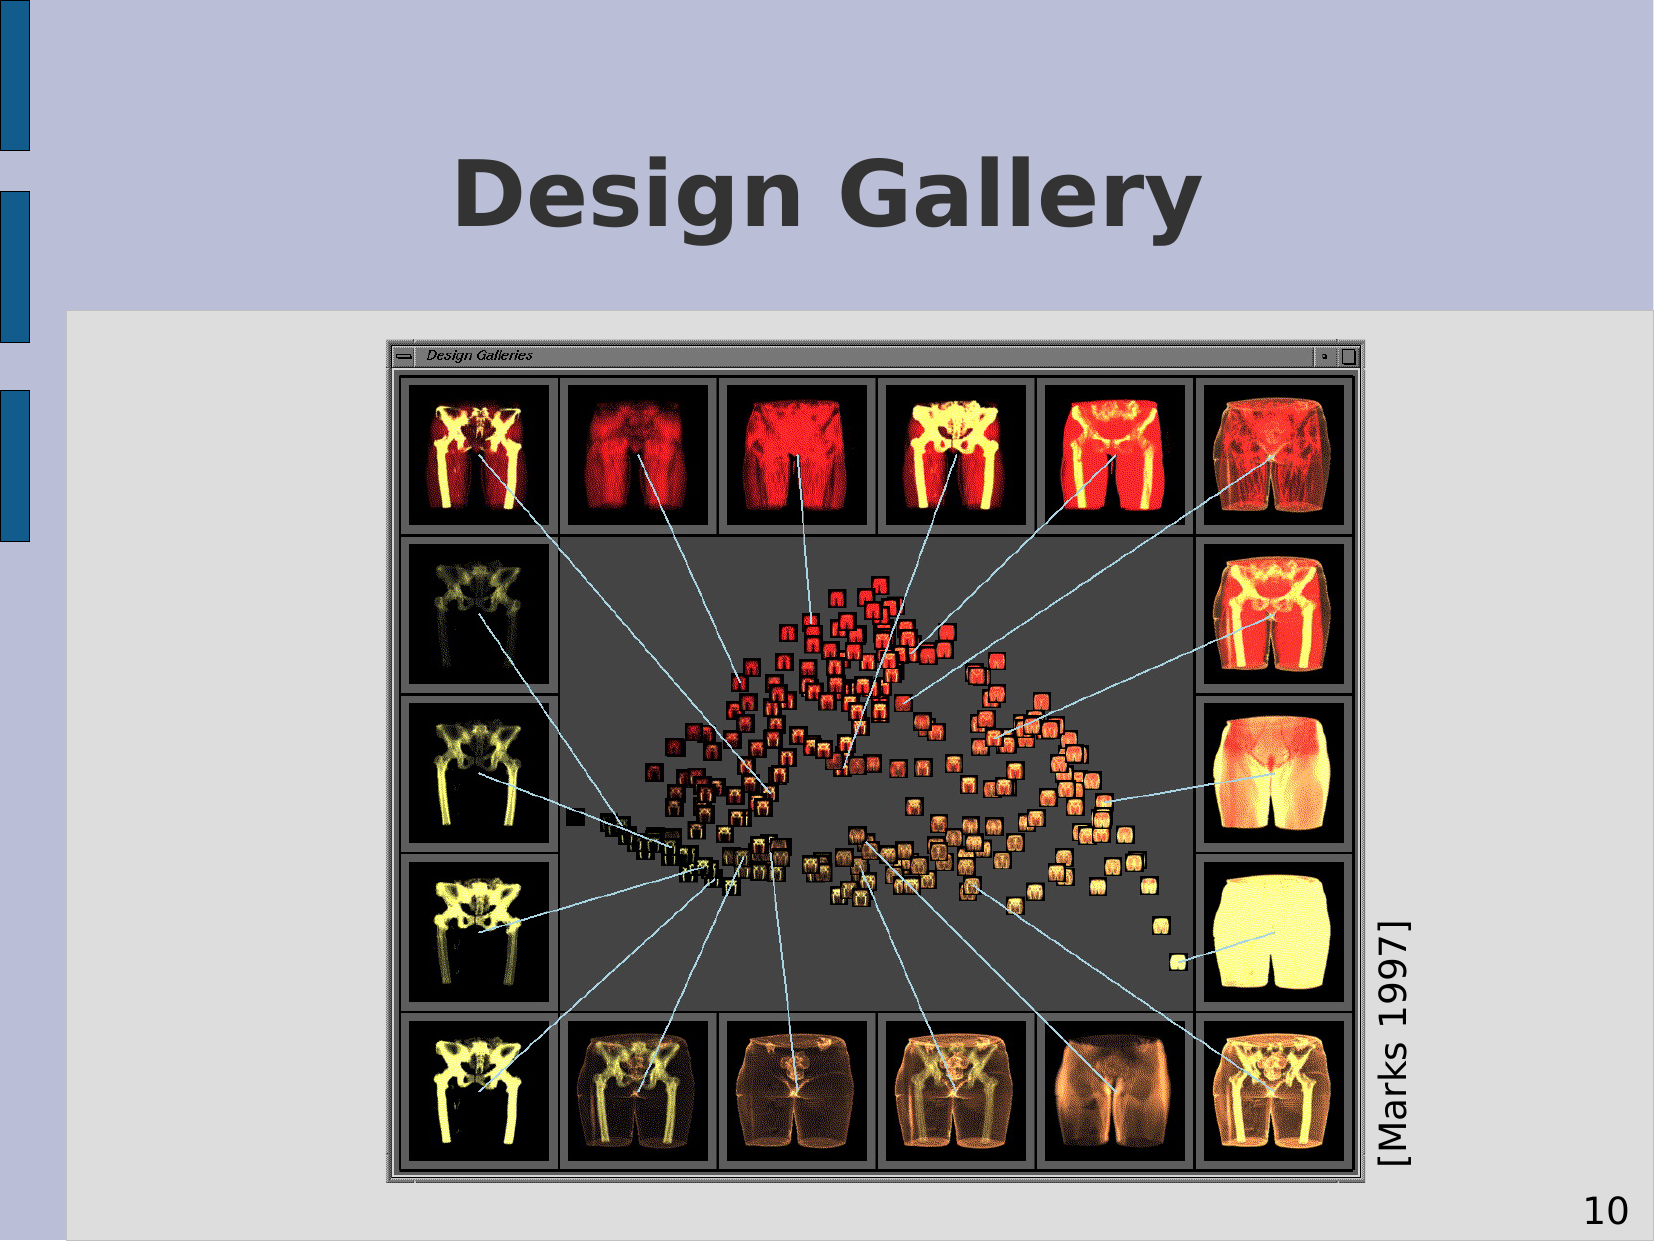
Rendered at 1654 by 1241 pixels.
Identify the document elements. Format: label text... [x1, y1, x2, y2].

chart [385, 339, 1366, 1183]
text_box [Marks 1997] [1363, 904, 1423, 1183]
title Design Gallery [121, 91, 1534, 299]
